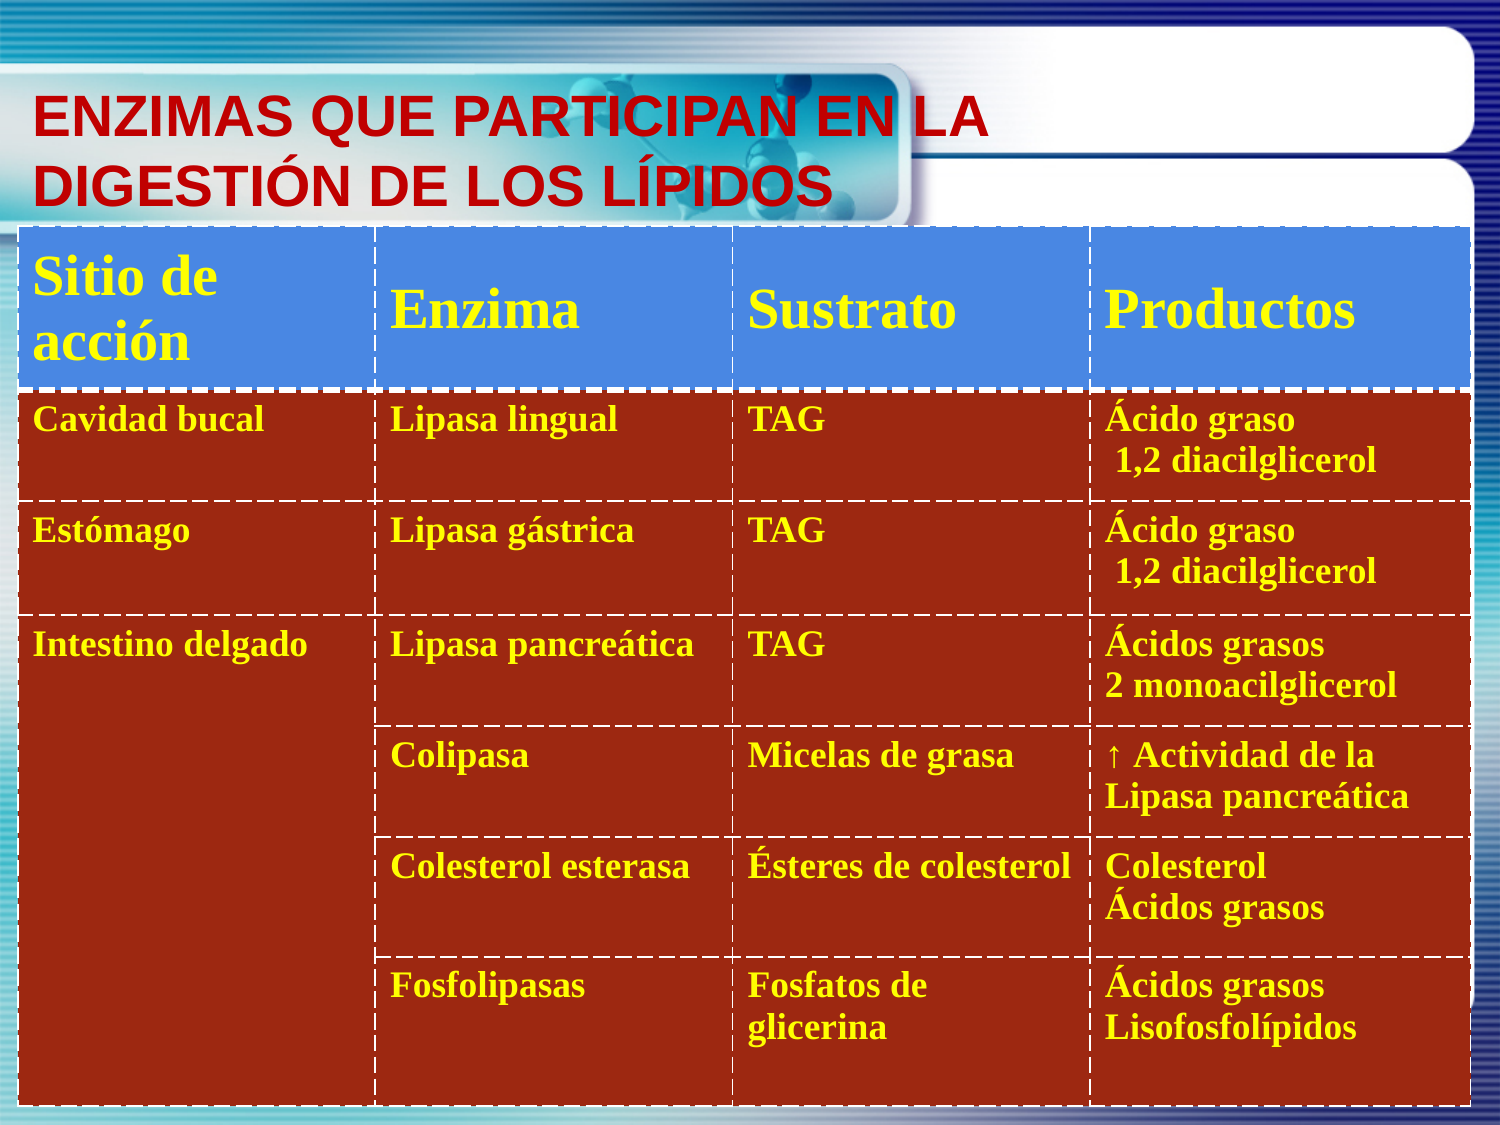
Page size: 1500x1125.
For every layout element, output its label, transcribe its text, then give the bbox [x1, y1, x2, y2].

table_cell TAG [733, 390, 1090, 501]
table_header Productos [1090, 226, 1471, 390]
table_cell ↑ Actividad de la Lipasa pancreática [1090, 726, 1471, 837]
table_cell Lipasa lingual [375, 390, 733, 501]
table_cell Colipasa [375, 726, 733, 837]
table_cell Lipasa gástrica [375, 501, 733, 615]
table_cell Ácido graso 1,2 diacilglicerol [1090, 501, 1471, 615]
table_cell TAG [733, 615, 1090, 726]
table_header Enzima [375, 243, 733, 390]
table_cell Colesterol esterasa [375, 837, 733, 957]
table_cell Intestino delgado [18, 615, 375, 1106]
table_cell TAG [733, 501, 1090, 615]
table_cell Fosfatos de glicerina [733, 957, 1090, 1106]
title ENZIMAS QUE PARTICIPAN EN LA DIGESTIÓN DE LOS LÍPIDOS [17, 54, 1188, 243]
table_cell Micelas de grasa [733, 726, 1090, 837]
picture [0, 0, 1500, 1125]
table_cell Fosfolipasas [375, 957, 733, 1106]
table_cell Ésteres de colesterol [733, 837, 1090, 957]
table_cell Colesterol Ácidos grasos [1090, 837, 1471, 957]
table_cell Ácido graso 1,2 diacilglicerol [1090, 390, 1471, 501]
table_cell Lipasa pancreática [375, 615, 733, 726]
table_cell Ácidos grasos Lisofosfolípidos [1090, 957, 1471, 1106]
table_header Sustrato [733, 243, 1090, 390]
table_cell Cavidad bucal [18, 390, 375, 501]
table_header Sitio de acción [18, 243, 375, 390]
table_cell Estómago [18, 501, 375, 615]
table_cell Ácidos grasos 2 monoacilglicerol [1090, 615, 1471, 726]
